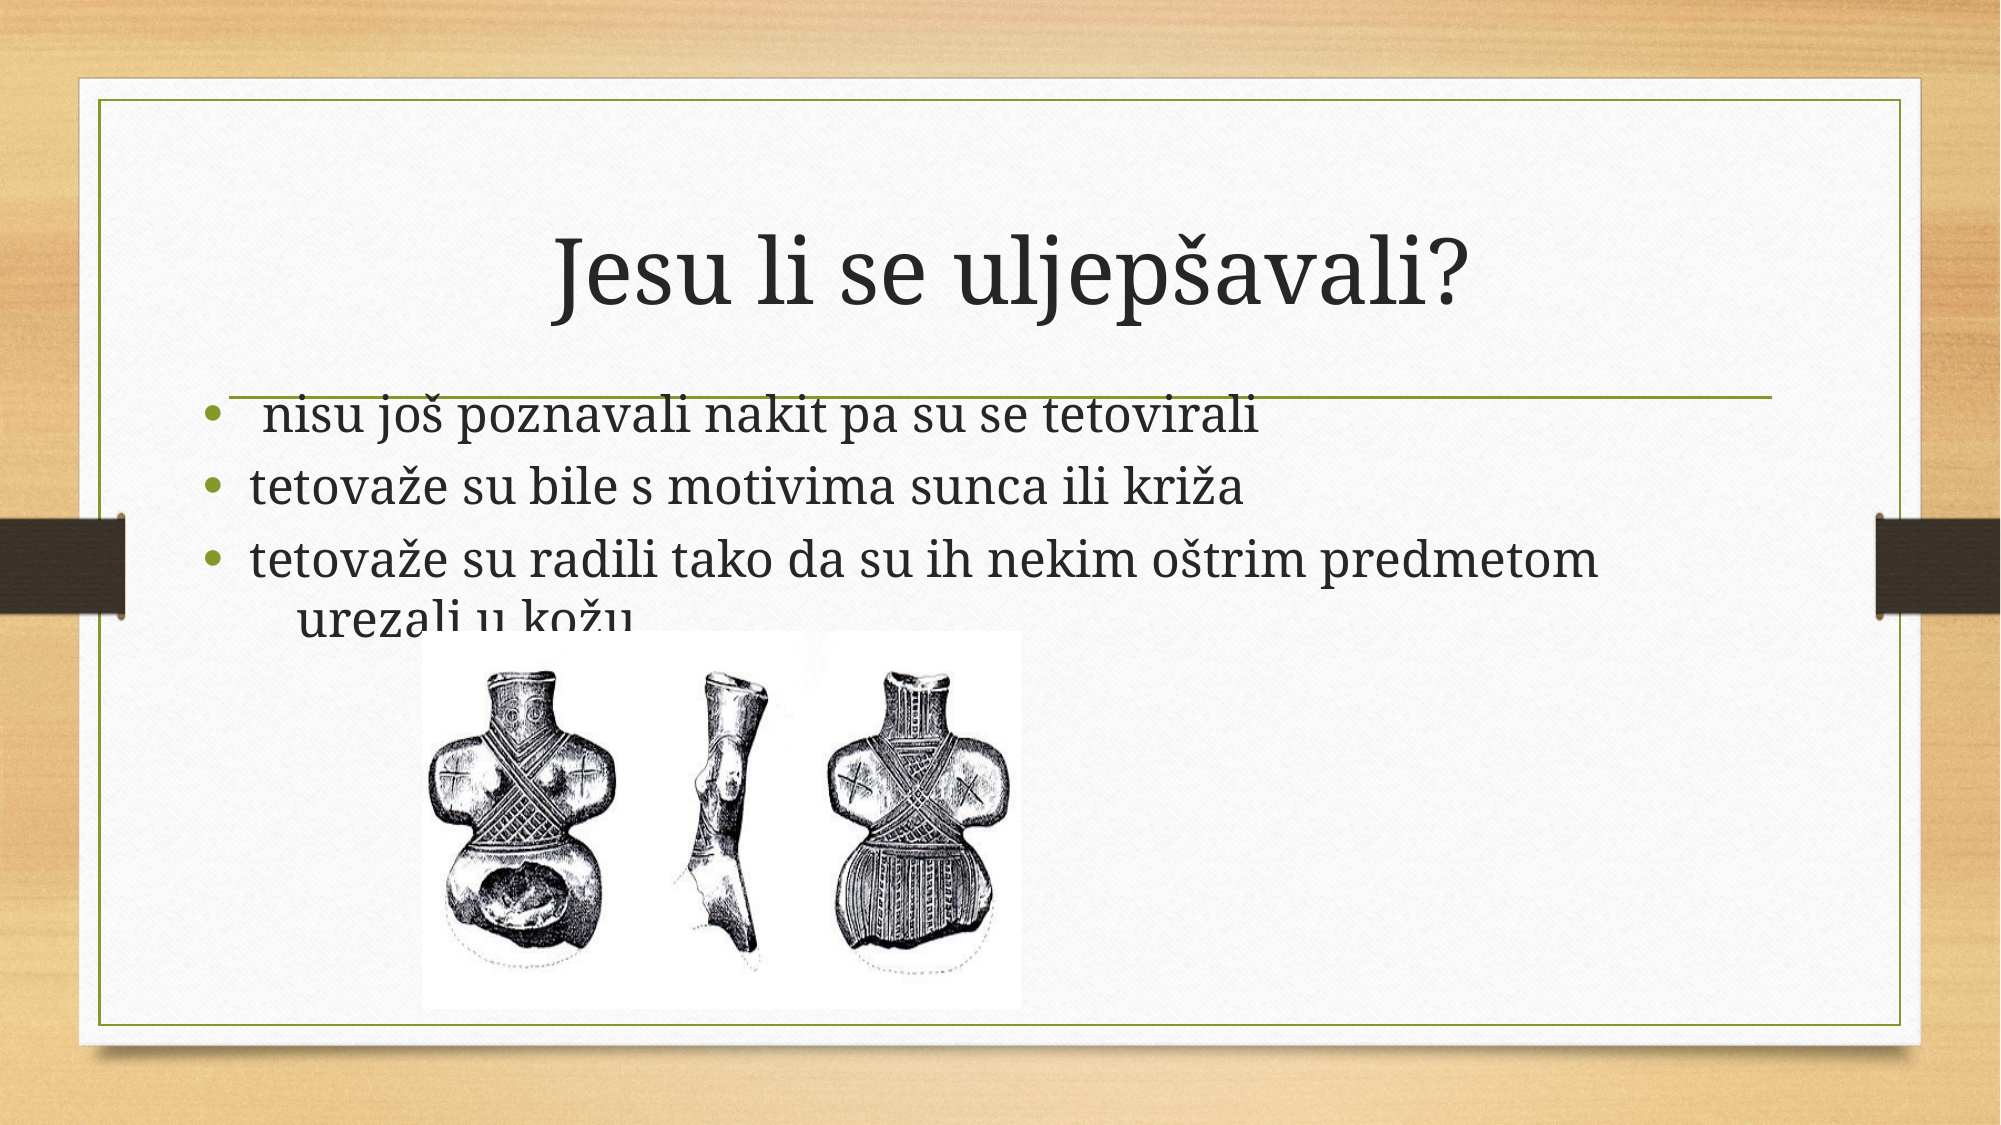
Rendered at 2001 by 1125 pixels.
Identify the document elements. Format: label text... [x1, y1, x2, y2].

list nisu još poznavali nakit pa su se tetovirali tetovaže su bile s motivima sunca ili križa tetovaže su radili tako da su ih nekim oštrim predmetom urezali u kožu [187, 375, 1763, 920]
title Jesu li se uljepšavali? [212, 161, 1788, 376]
picture [422, 631, 1021, 1009]
